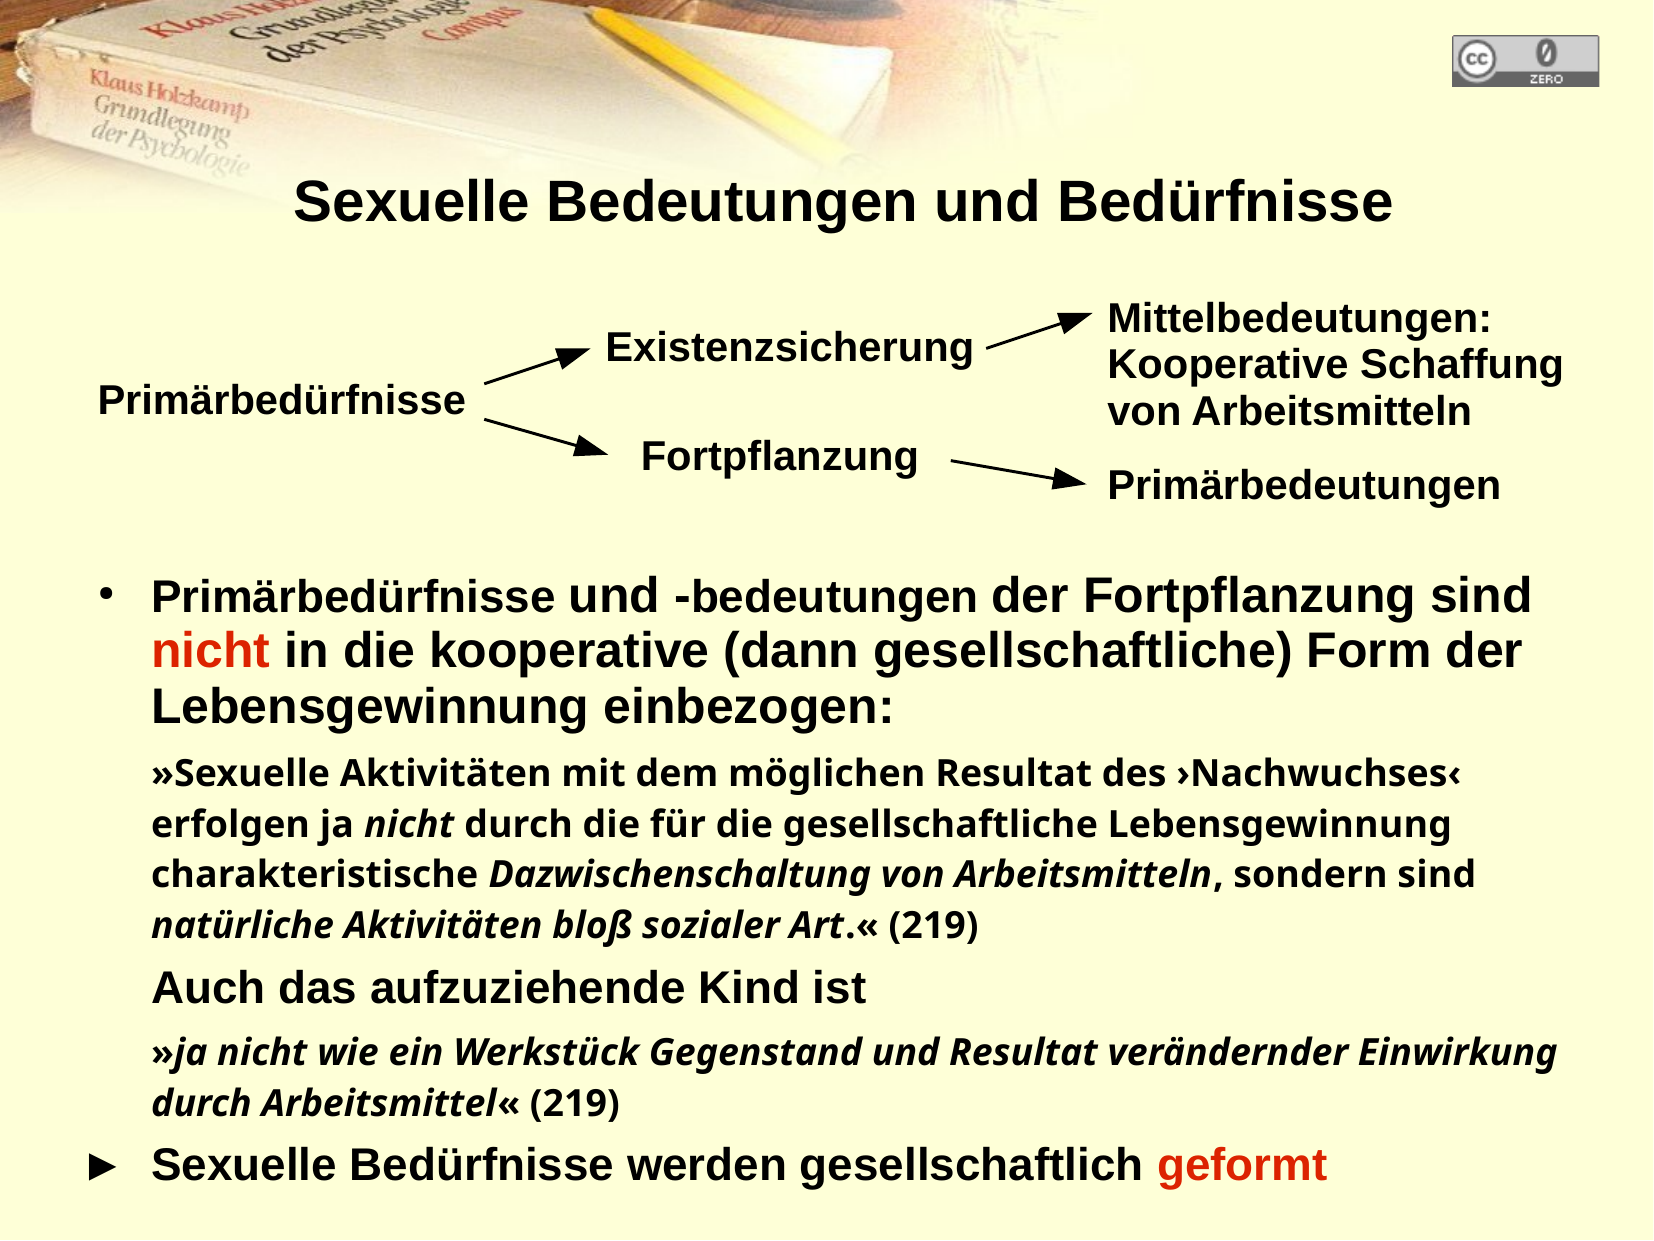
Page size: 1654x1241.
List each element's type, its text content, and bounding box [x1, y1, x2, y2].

picture [1452, 35, 1600, 87]
text_box Fortpflanzung [625, 425, 939, 487]
text_box Mittelbedeutungen: Kooperative Schaffung von Arbeitsmitteln [1092, 287, 1589, 442]
text_box Primärbedeutungen [1092, 454, 1530, 517]
picture [0, 0, 1156, 213]
list Primärbedürfnisse und -bedeutungen der Fortpflanzung sind nicht in die kooperative (dann gesellschaftliche) Form der Lebensgewinnung einbezogen: »Sexuelle Aktivitäten mit dem möglichen Resultat des ›Nachwuchses‹ erfolgen ja nicht durch die für die gesellschaftliche Lebensgewinnung charakteristische Dazwischenschaltung von Arbeitsmitteln, sondern sind natürliche Aktivitäten bloß sozialer Art.« (219) Auch das aufzuziehende Kind ist »ja nicht wie ein Werkstück Gegenstand und Resultat verändernder Einwirkung durch Arbeitsmittel« (219) ► Sexuelle Bedürfnisse werden gesellschaftlich geformt [80, 566, 1607, 1205]
text_box Existenzsicherung [590, 316, 993, 378]
title Sexuelle Bedeutungen und Bedürfnisse [82, 124, 1607, 278]
text_box Primärbedürfnisse [82, 369, 485, 432]
